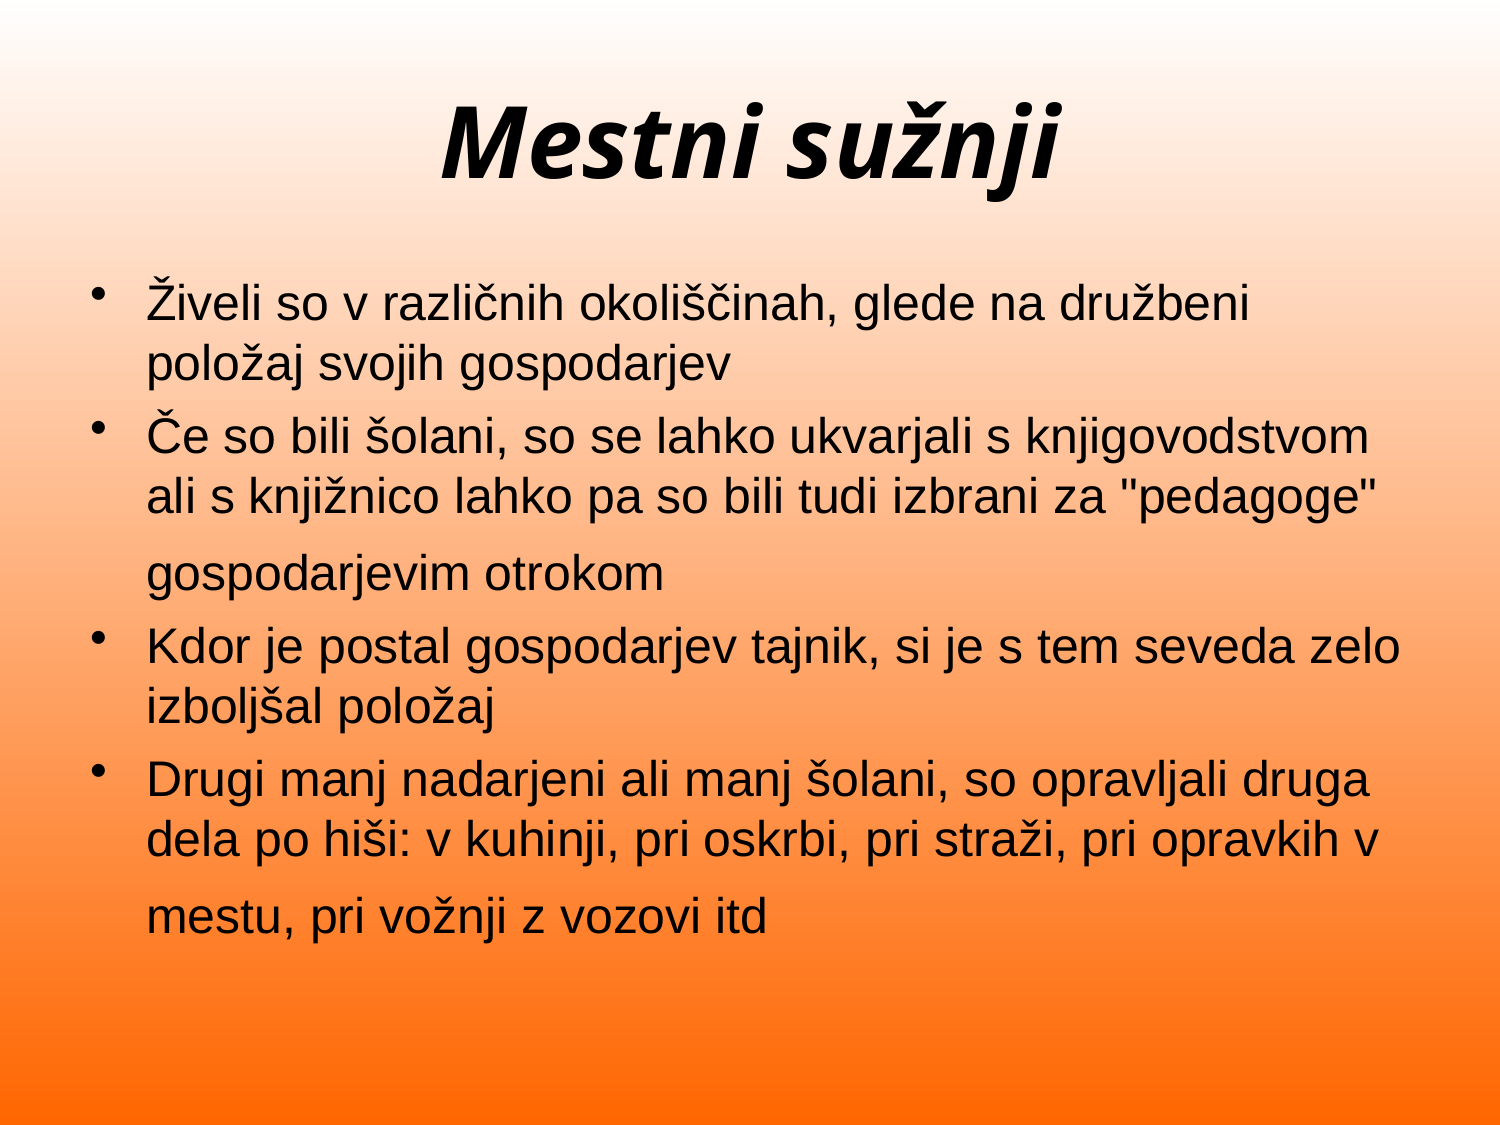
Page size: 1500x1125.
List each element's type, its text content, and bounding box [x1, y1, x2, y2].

title Mestni sužnji [75, 45, 1425, 233]
list Živeli so v različnih okoliščinah, glede na družbeni položaj svojih gospodarjev Če so bili šolani, so se lahko ukvarjali s knjigovodstvom ali s knjižnico lahko pa so bili tudi izbrani za "pedagoge" gospodarjevim otrokom Kdor je postal gospodarjev tajnik, si je s tem seveda zelo izboljšal položaj Drugi manj nadarjeni ali manj šolani, so opravljali druga dela po hiši: v kuhinji, pri oskrbi, pri straži, pri opravkih v mestu, pri vožnji z vozovi itd [75, 262, 1425, 1005]
